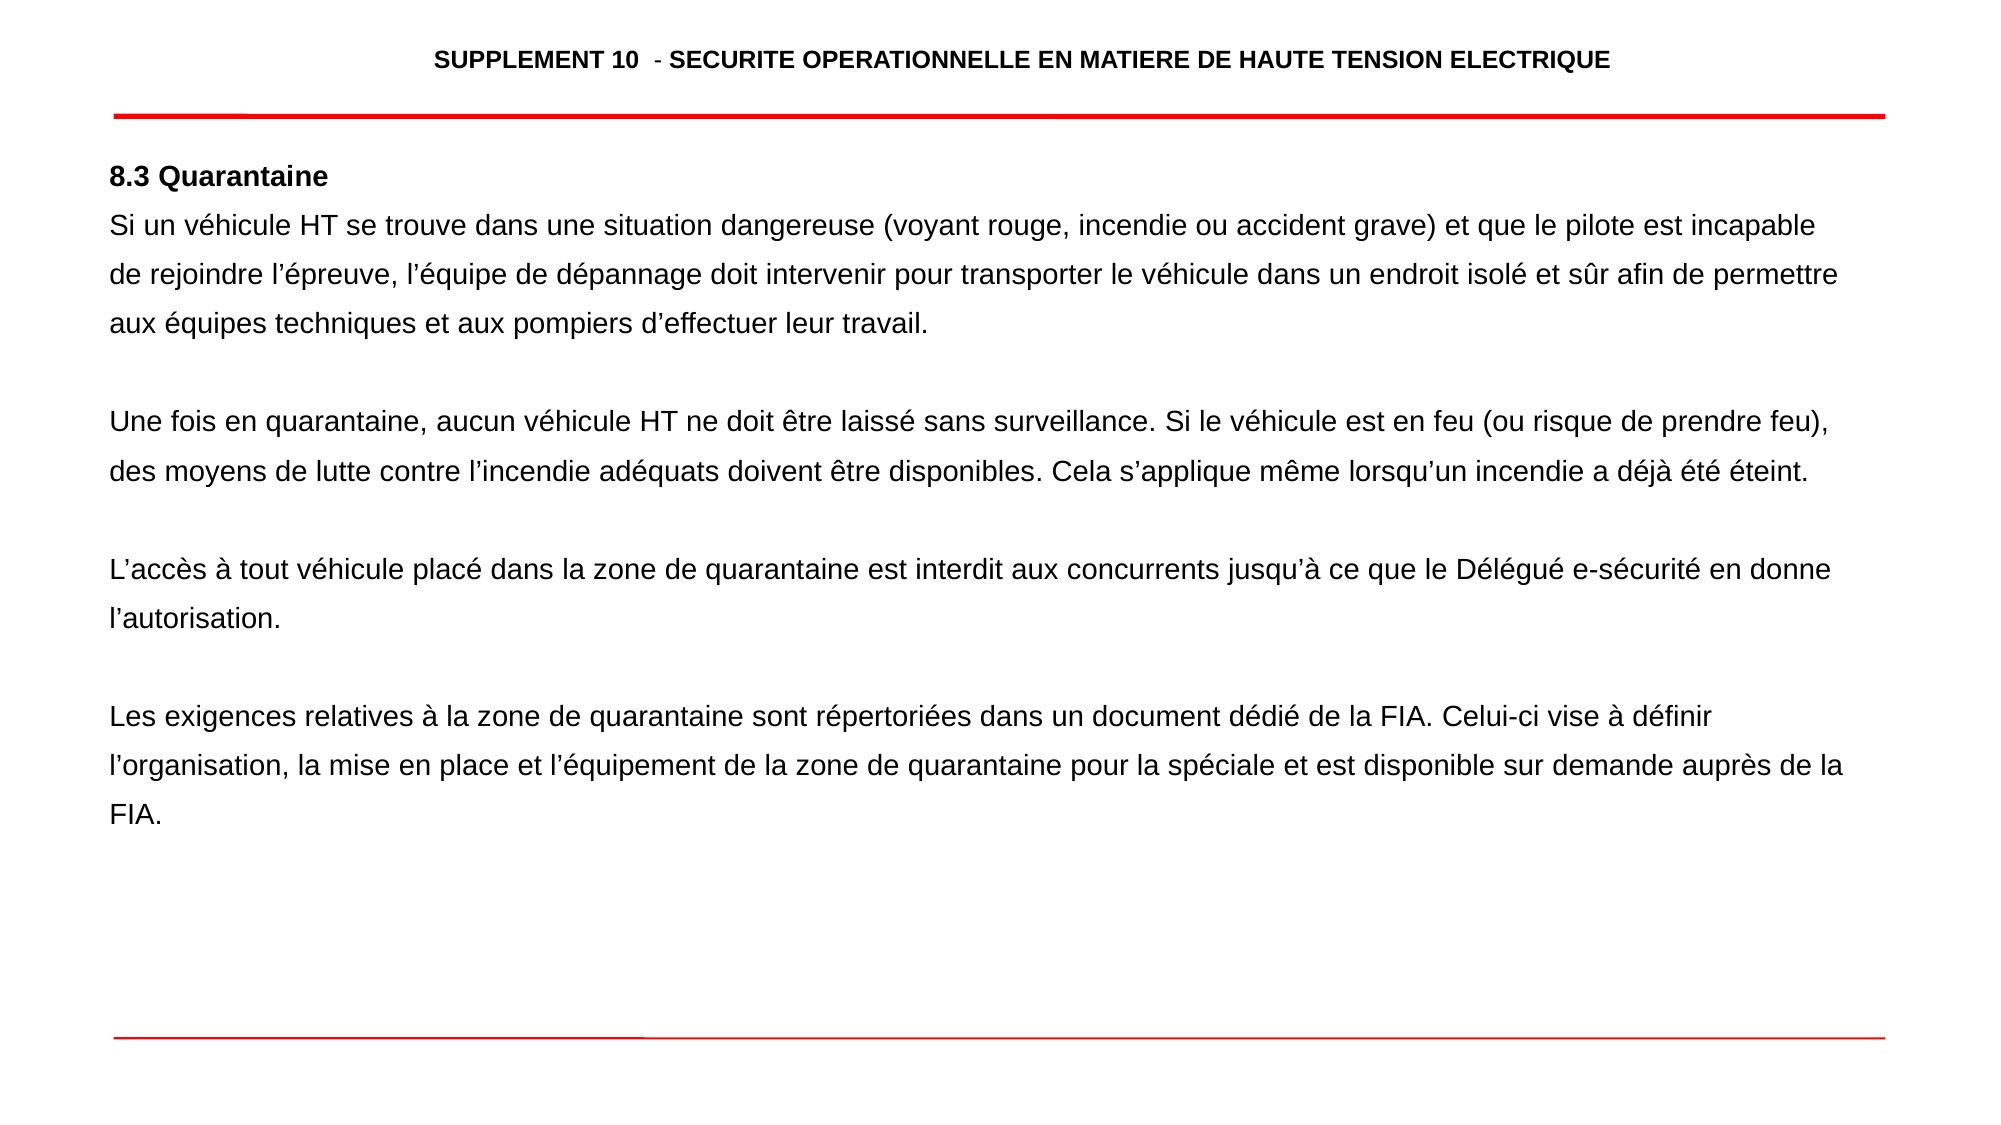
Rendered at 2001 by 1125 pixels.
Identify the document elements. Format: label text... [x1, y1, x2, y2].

text_box 8.3 Quarantaine Si un véhicule HT se trouve dans une situation dangereuse (voyant rouge, incendie ou accident grave) et que le pilote est incapable de rejoindre l’épreuve, l’équipe de dépannage doit intervenir pour transporter le véhicule dans un endroit isolé et sûr afin de permettre aux équipes techniques et aux pompiers d’effectuer leur travail. Une fois en quarantaine, aucun véhicule HT ne doit être laissé sans surveillance. Si le véhicule est en feu (ou risque de prendre feu), des moyens de lutte contre l’incendie adéquats doivent être disponibles. Cela s’applique même lorsqu’un incendie a déjà été éteint. L’accès à tout véhicule placé dans la zone de quarantaine est interdit aux concurrents jusqu’à ce que le Délégué e-sécurité en donne l’autorisation. Les exigences relatives à la zone de quarantaine sont répertoriées dans un document dédié de la FIA. Celui-ci vise à définir l’organisation, la mise en place et l’équipement de la zone de quarantaine pour la spéciale et est disponible sur demande auprès de la FIA. [94, 135, 1867, 839]
text_box SUPPLEMENT 10 - SECURITE OPERATIONNELLE EN MATIERE DE HAUTE TENSION ELECTRIQUE [173, 38, 1895, 82]
